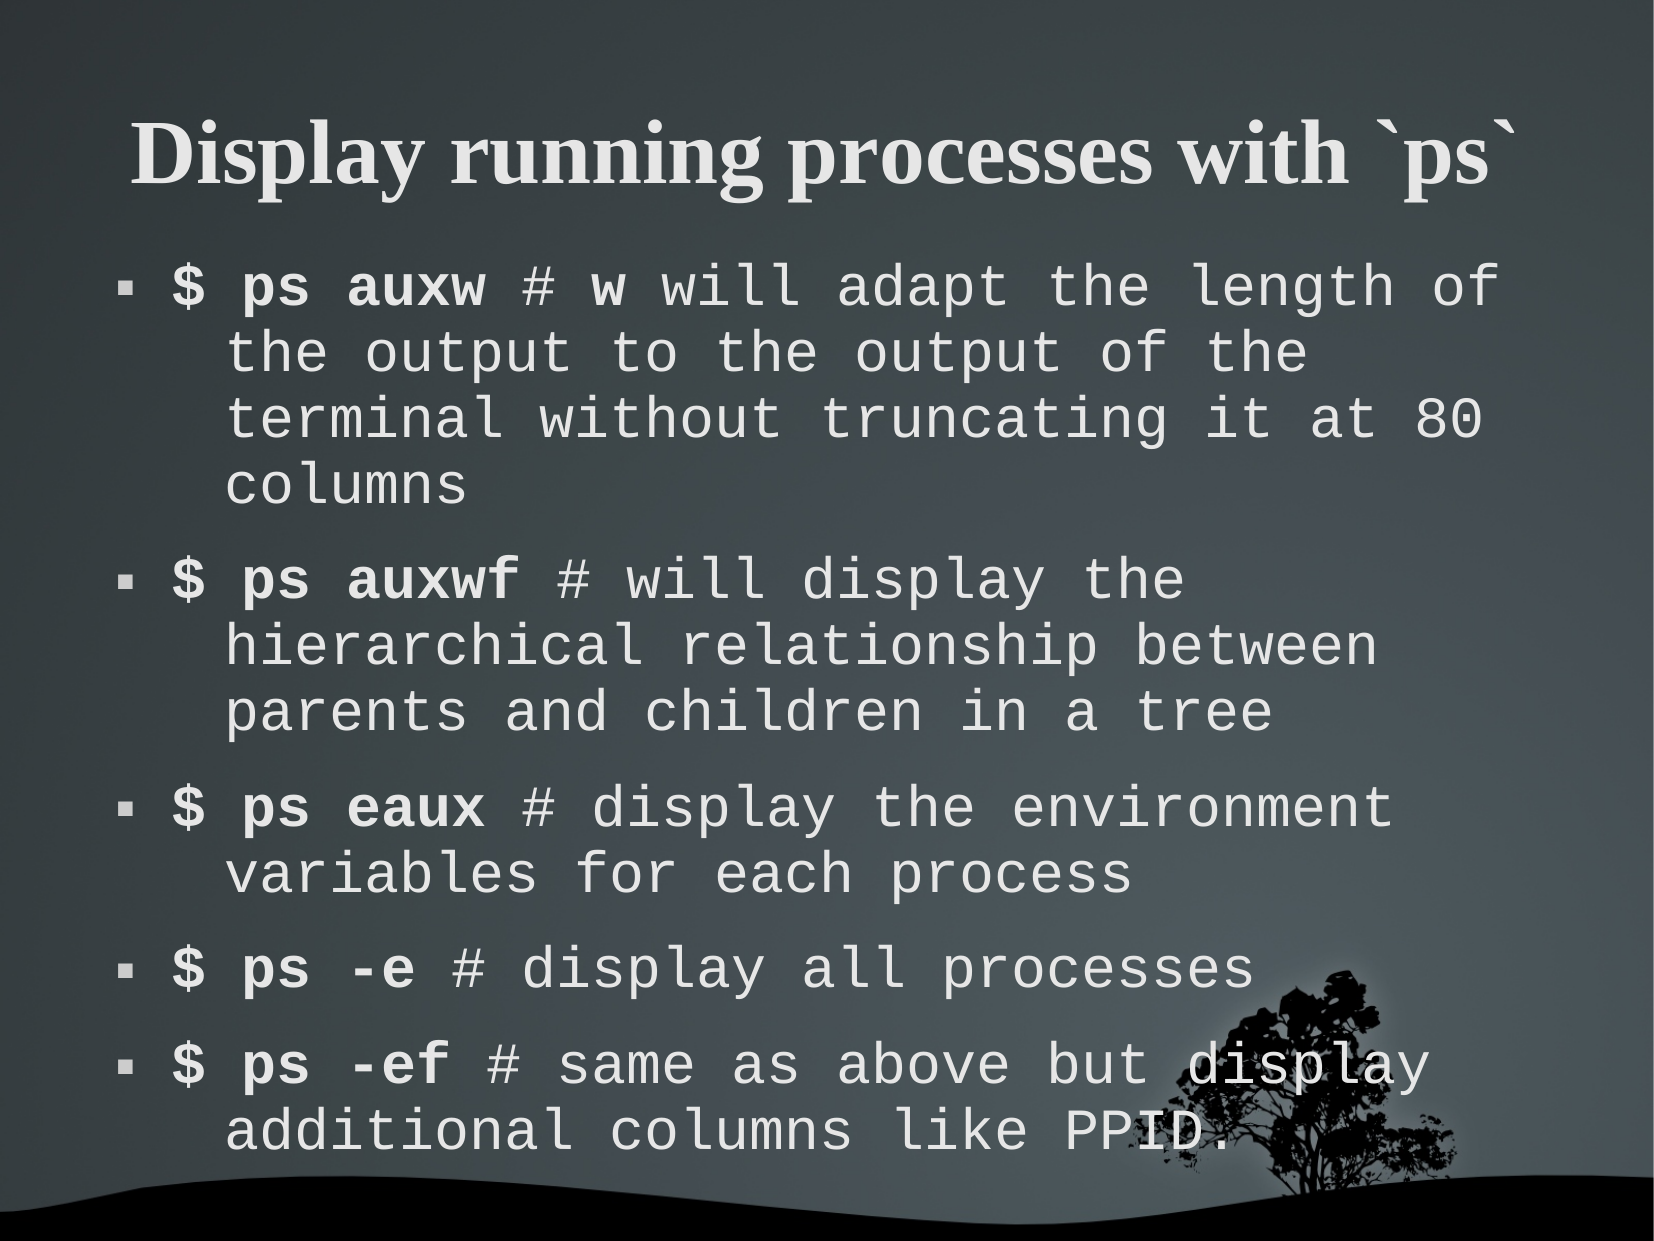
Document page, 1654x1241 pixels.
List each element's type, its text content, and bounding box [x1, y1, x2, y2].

picture [0, 0, 1654, 1241]
list $ ps auxw # w will adapt the length of the output to the output of the terminal without truncating it at 80 columns $ ps auxwf # will display the hierarchical relationship between parents and children in a tree $ ps eaux # display the environment variables for each process $ ps -e # display all processes $ ps -ef # same as above but display additional columns like PPID. [82, 257, 1571, 1215]
title Display running processes with `ps` [82, 49, 1571, 257]
